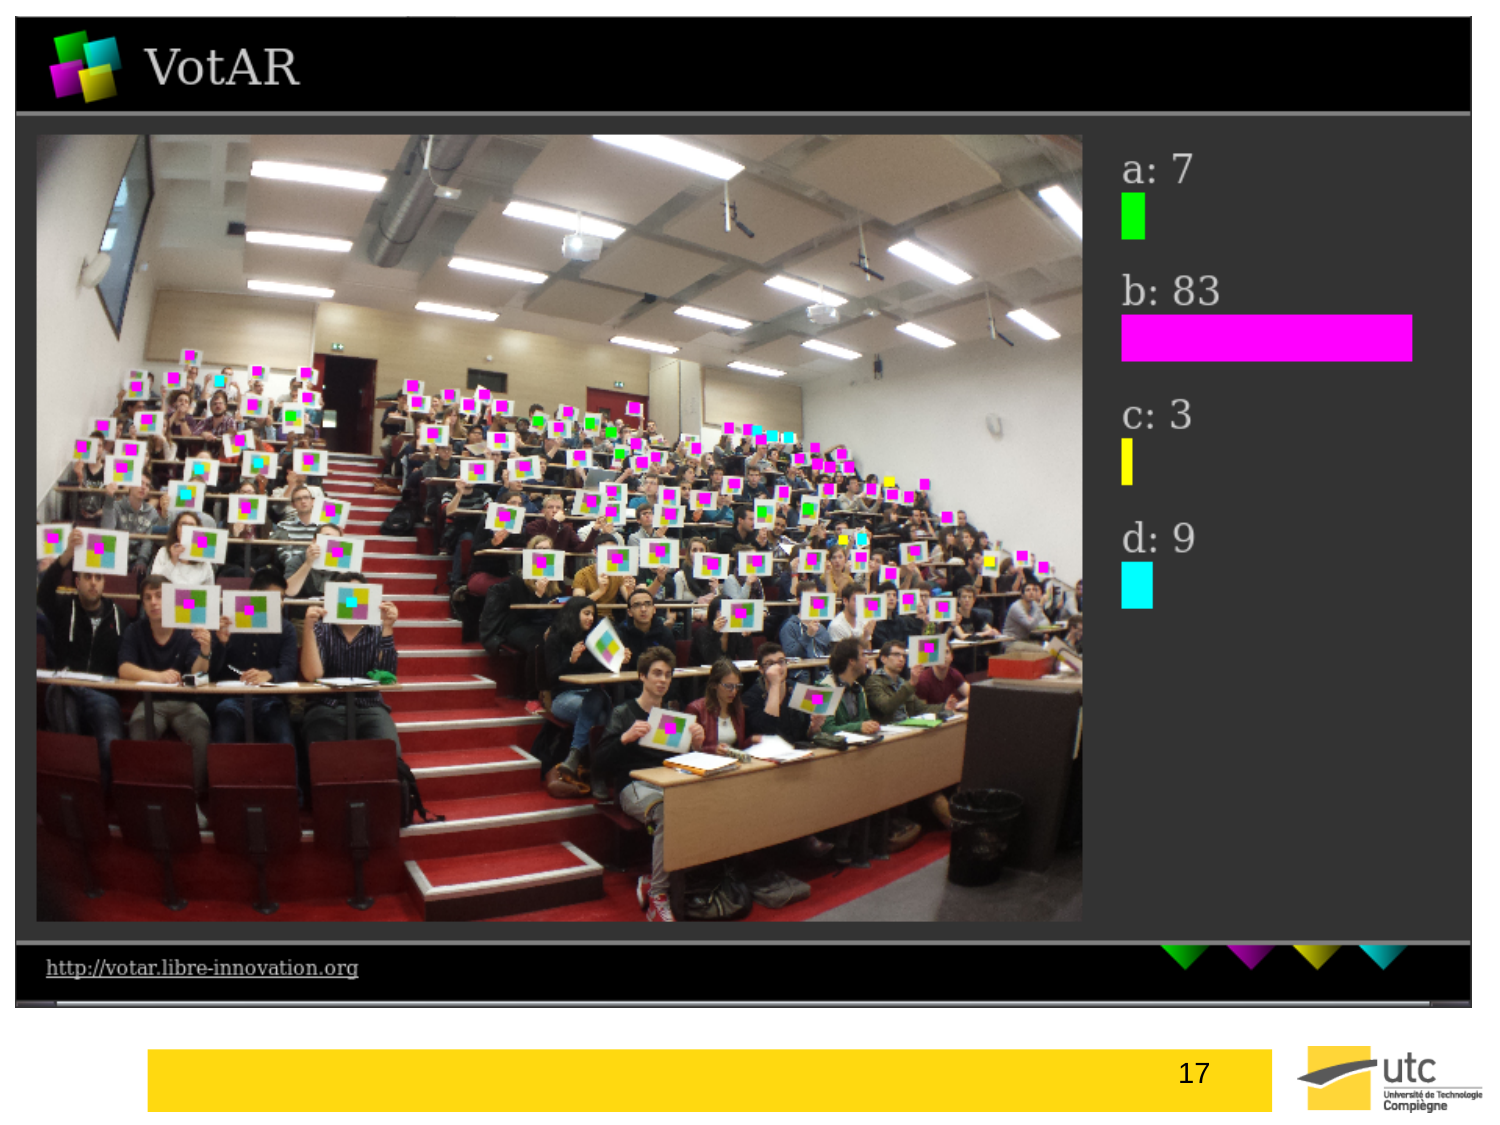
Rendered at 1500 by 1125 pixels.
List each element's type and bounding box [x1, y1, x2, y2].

picture [15, 16, 1472, 1008]
picture [1297, 1046, 1483, 1113]
